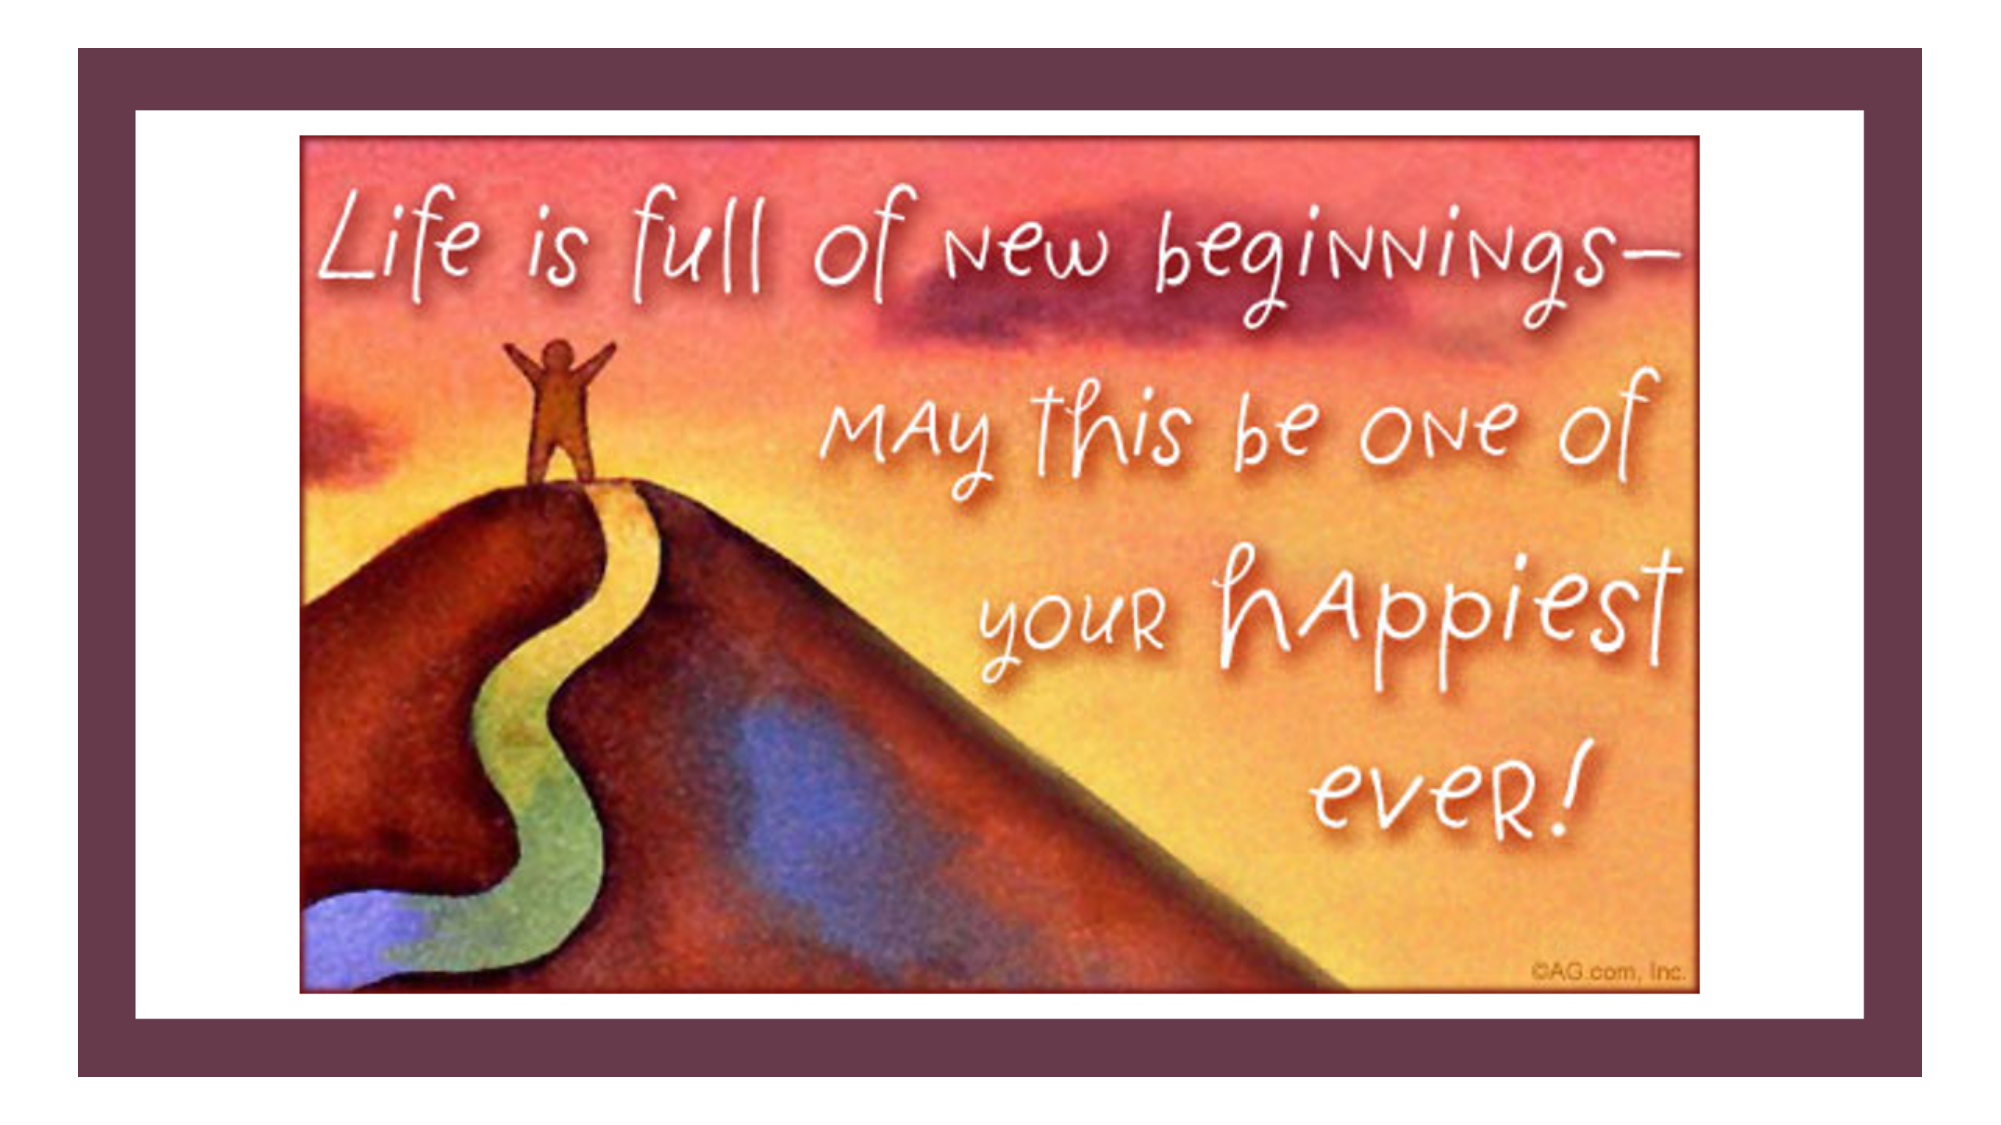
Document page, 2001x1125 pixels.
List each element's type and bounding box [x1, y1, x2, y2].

picture [78, 48, 1922, 1077]
